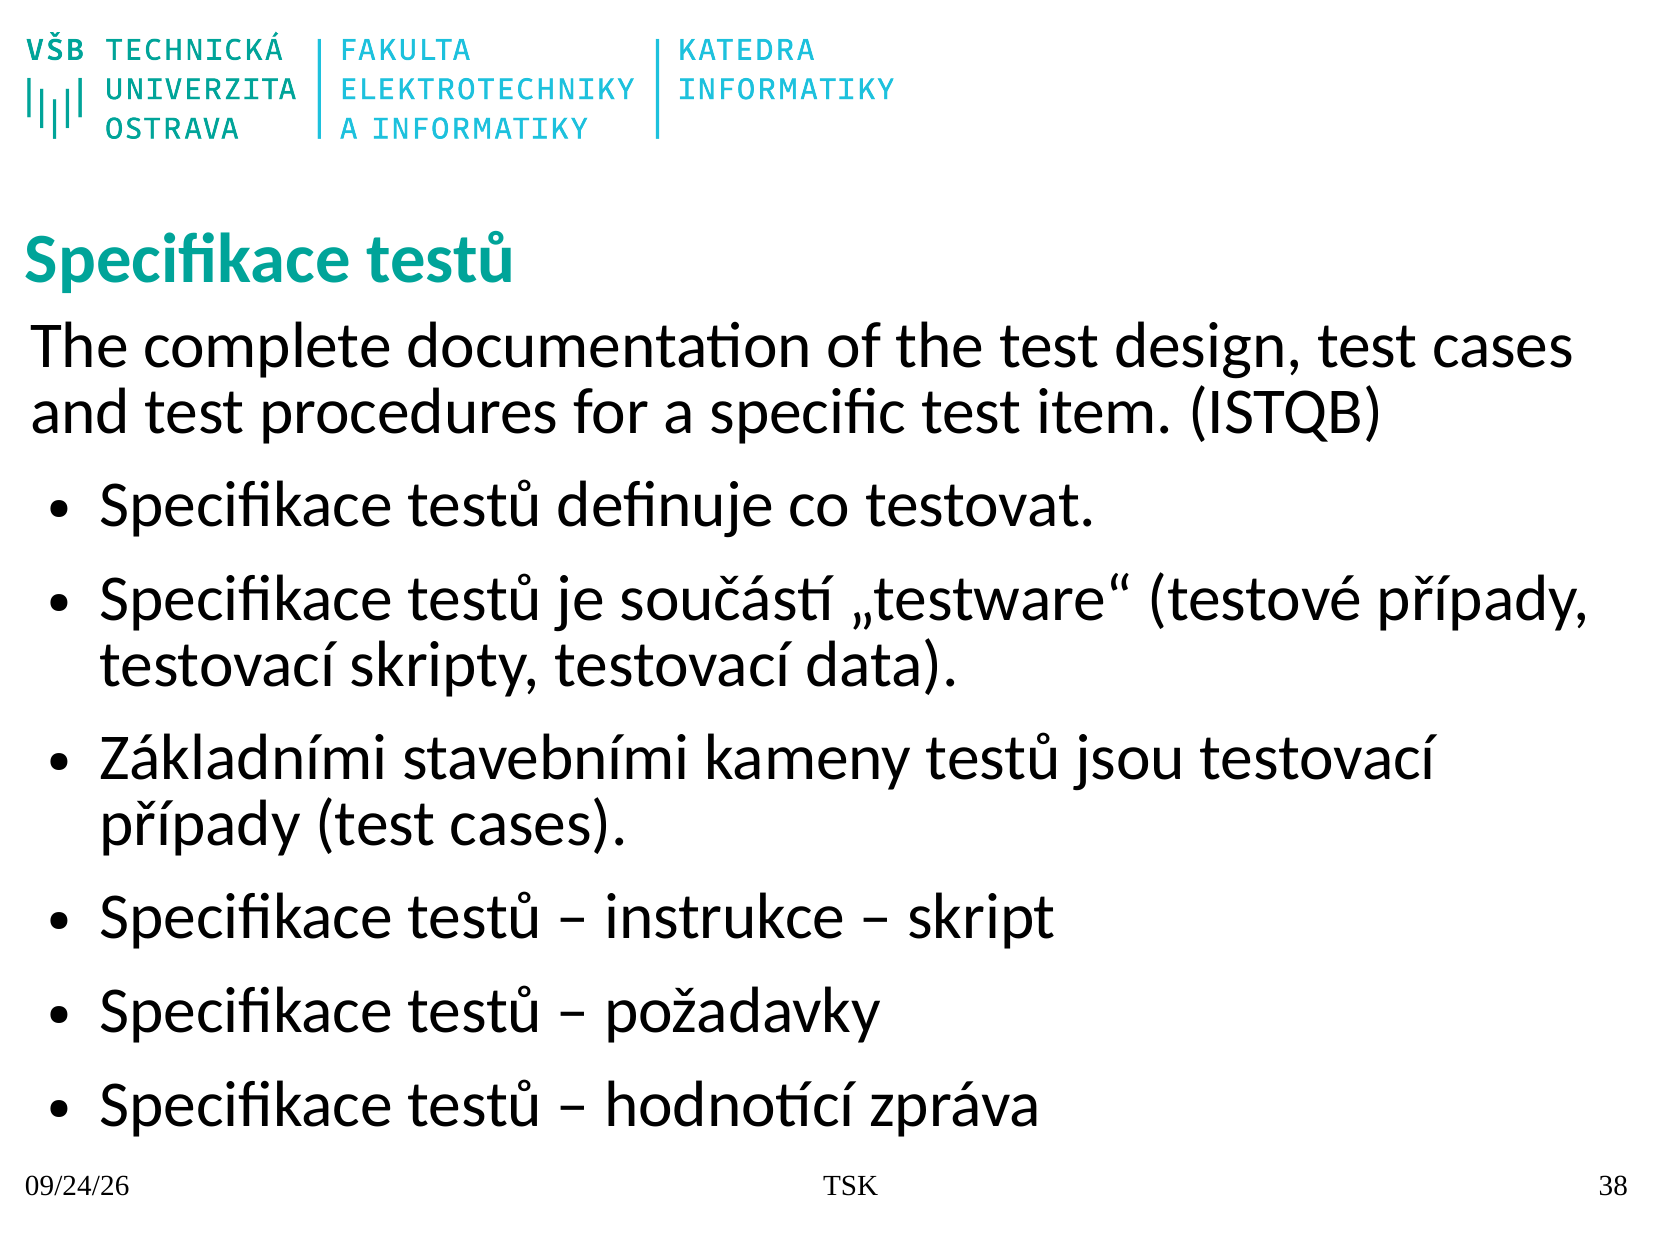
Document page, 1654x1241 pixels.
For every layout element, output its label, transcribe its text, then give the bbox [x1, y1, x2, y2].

list The complete documentation of the test design, test cases and test procedures for a specific test item. (ISTQB) Specifikace testů definuje co testovat. Specifikace testů je součástí „testware“ (testové případy, testovací skripty, testovací data). Základními stavebními kameny testů jsou testovací případy (test cases). Specifikace testů – instrukce – skript Specifikace testů – požadavky Specifikace testů – hodnotící zpráva [30, 318, 1629, 1146]
picture [26, 31, 894, 139]
title Specifikace testů [24, 169, 1629, 300]
